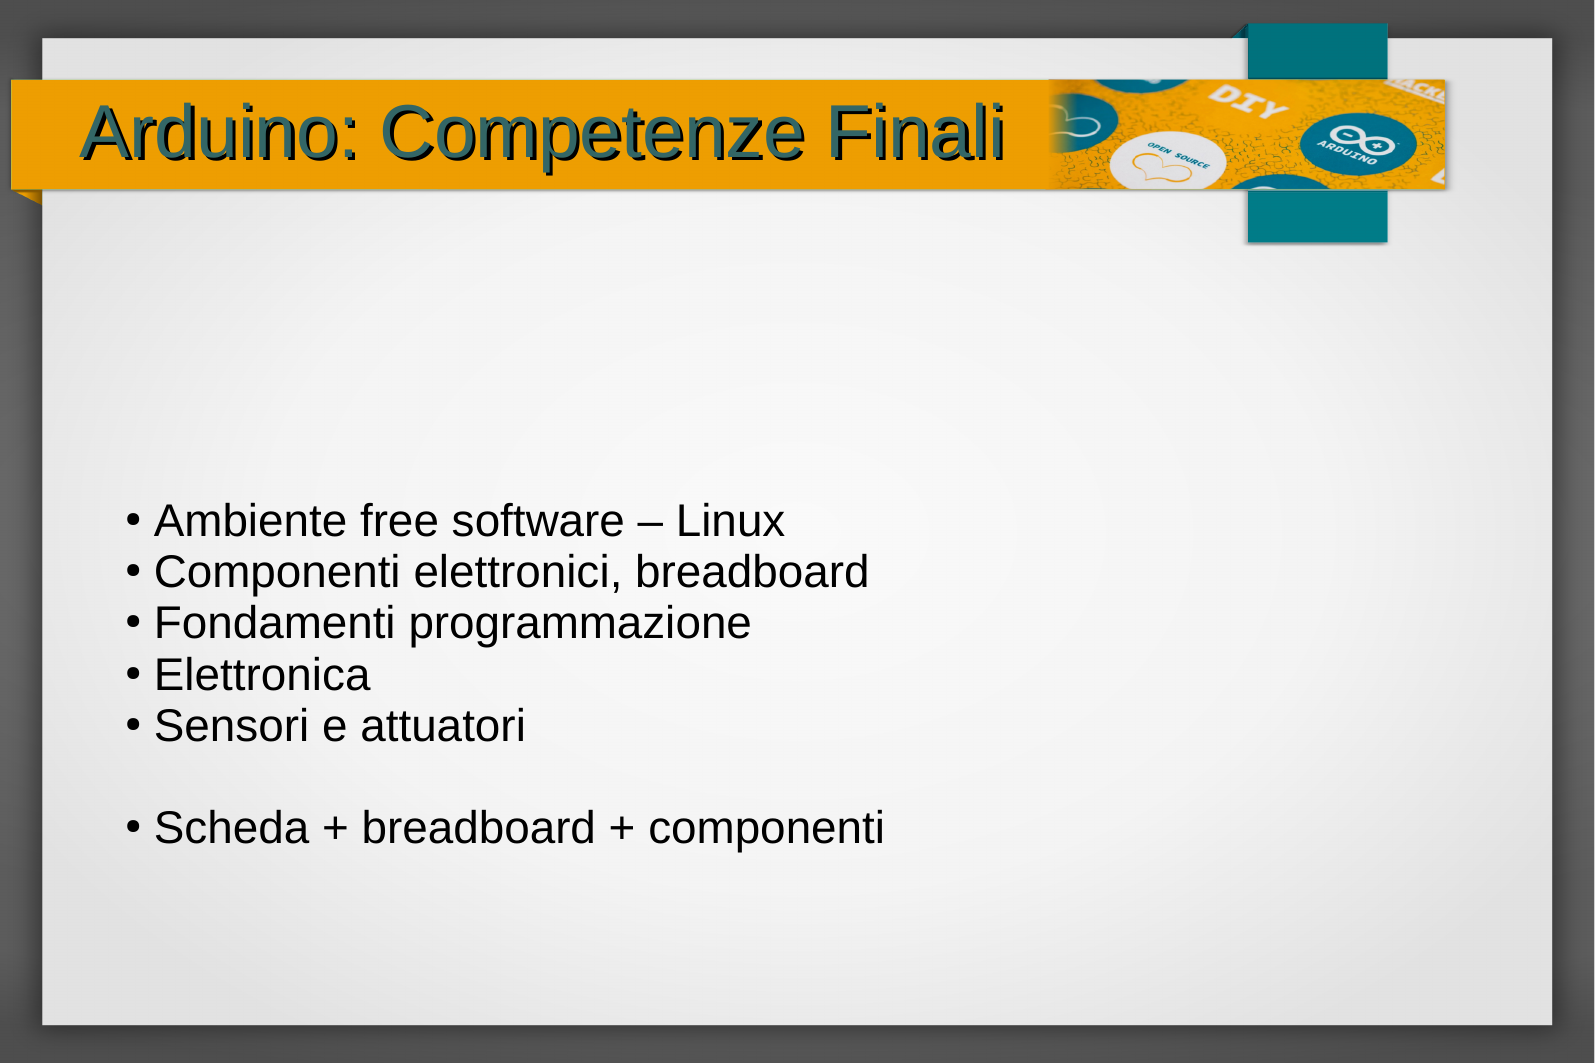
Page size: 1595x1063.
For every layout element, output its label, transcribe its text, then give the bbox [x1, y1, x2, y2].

picture [0, 0, 1595, 1063]
subtitle Ambiente free software – Linux Componenti elettronici, breadboard Fondamenti programmazione Elettronica Sensori e attuatori Scheda + breadboard + componenti [124, 433, 1486, 916]
title Arduino: Competenze Finali [79, 80, 1219, 183]
